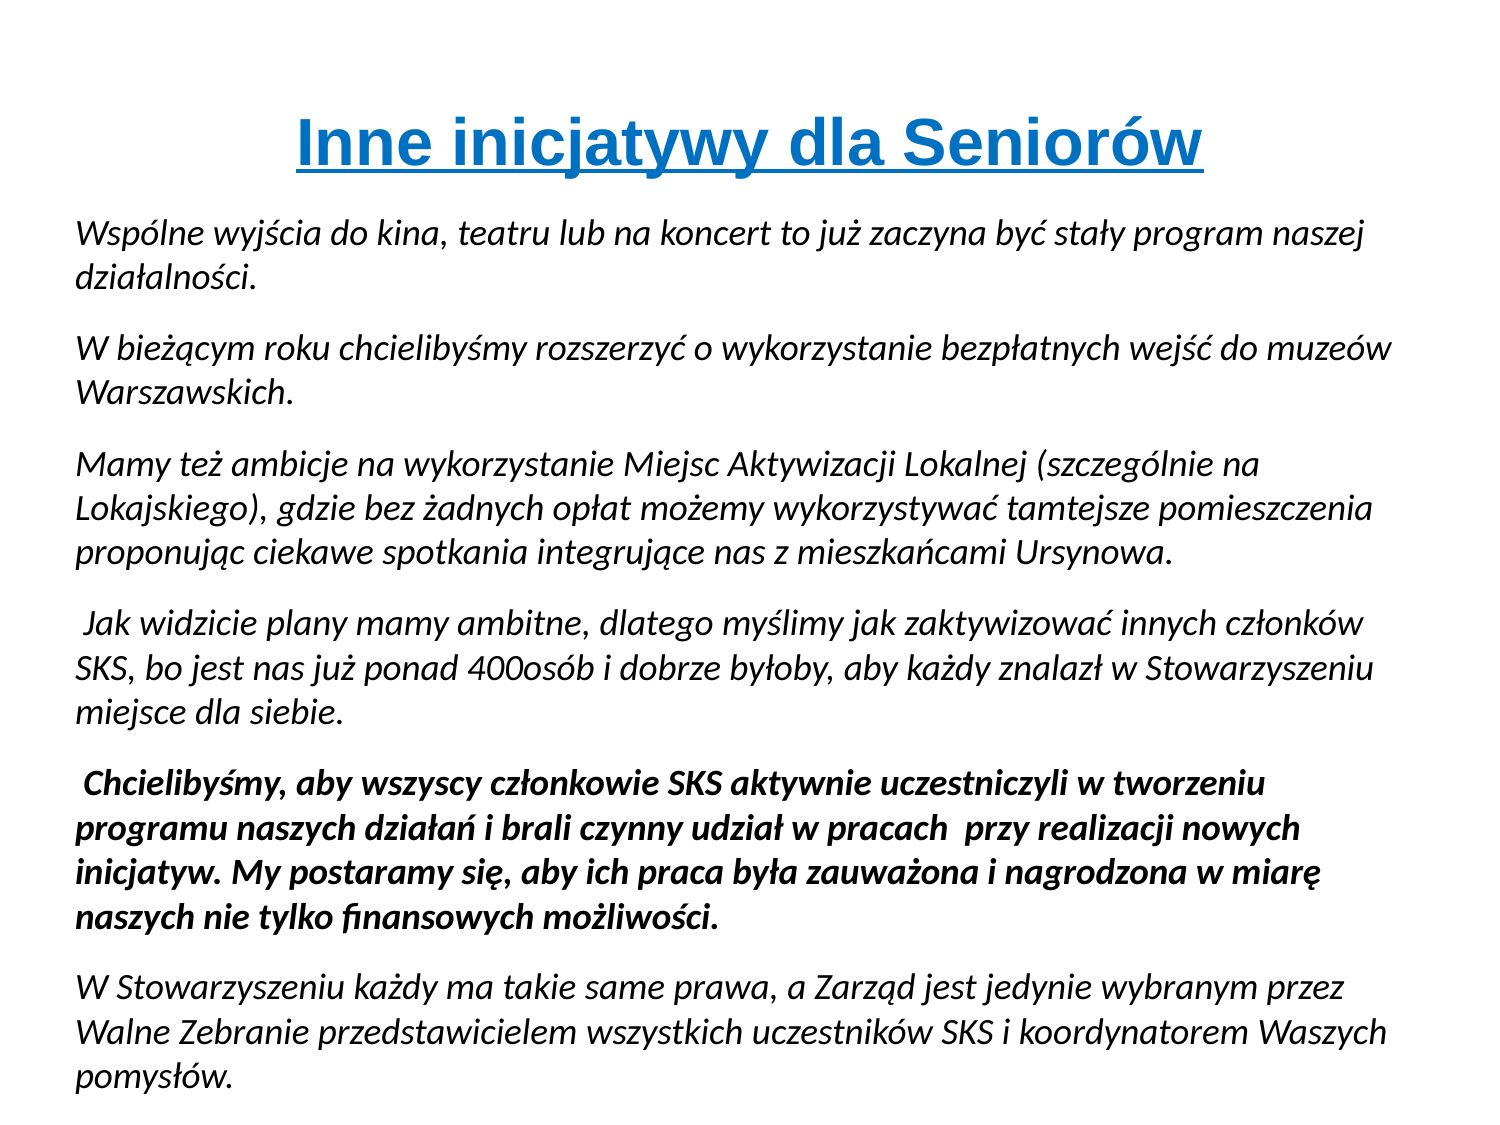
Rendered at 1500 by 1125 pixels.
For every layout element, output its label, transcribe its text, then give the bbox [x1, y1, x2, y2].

title Inne inicjatywy dla Seniorów [75, 44, 1425, 233]
list Wspólne wyjścia do kina, teatru lub na koncert to już zaczyna być stały program naszej działalności. W bieżącym roku chcielibyśmy rozszerzyć o wykorzystanie bezpłatnych wejść do muzeów Warszawskich. Mamy też ambicje na wykorzystanie Miejsc Aktywizacji Lokalnej (szczególnie na Lokajskiego), gdzie bez żadnych opłat możemy wykorzystywać tamtejsze pomieszczenia proponując ciekawe spotkania integrujące nas z mieszkańcami Ursynowa. Jak widzicie plany mamy ambitne, dlatego myślimy jak zaktywizować innych członków SKS, bo jest nas już ponad 400osób i dobrze byłoby, aby każdy znalazł w Stowarzyszeniu miejsce dla siebie. Chcielibyśmy, aby wszyscy członkowie SKS aktywnie uczestniczyli w tworzeniu programu naszych działań i brali czynny udział w pracach przy realizacji nowych inicjatyw. My postaramy się, aby ich praca była zauważona i nagrodzona w miarę naszych nie tylko finansowych możliwości. W Stowarzyszeniu każdy ma takie same prawa, a Zarząd jest jedynie wybranym przez Walne Zebranie przedstawicielem wszystkich uczestników SKS i koordynatorem Waszych pomysłów. [75, 208, 1395, 1106]
